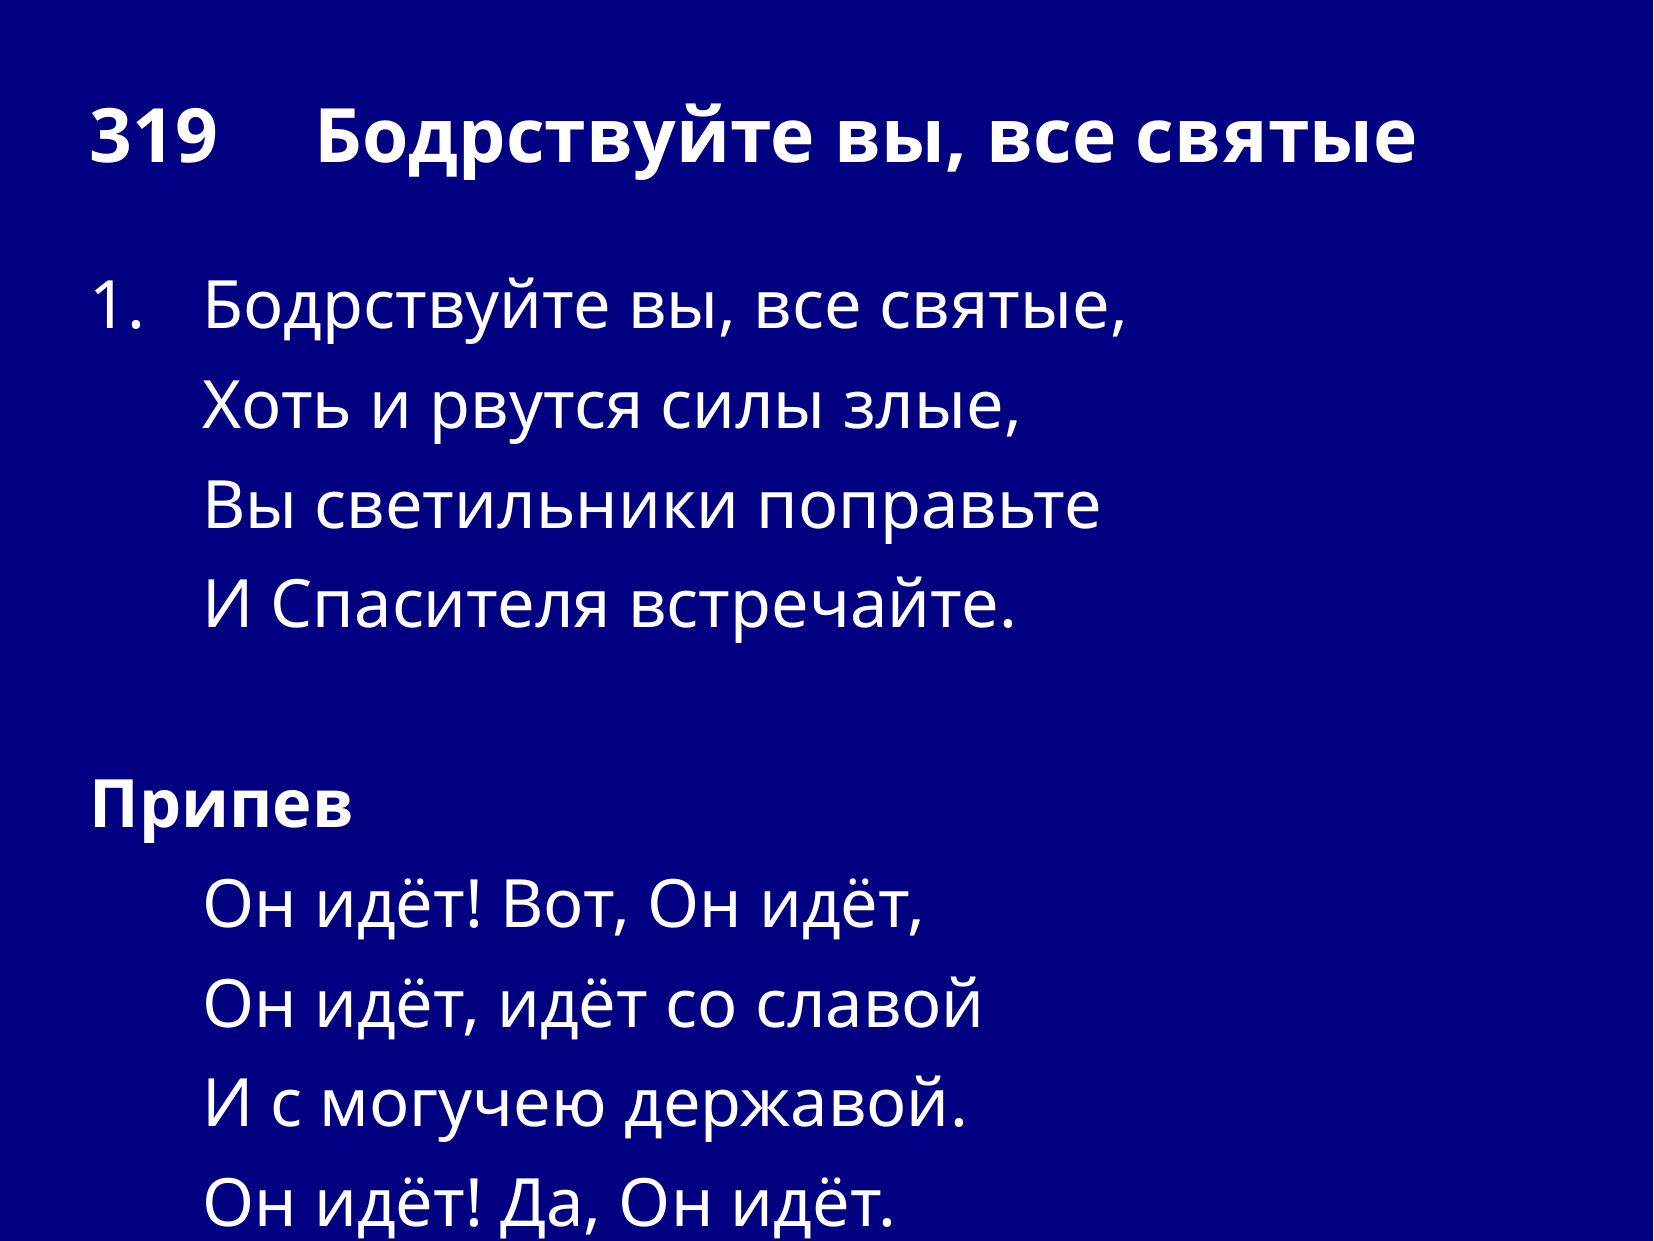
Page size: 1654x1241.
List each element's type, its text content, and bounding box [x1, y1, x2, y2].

text_box 1. Бодрствуйте вы, все святые, Хоть и рвутся силы злые, Вы светильники поправьте И Спасителя встречайте. Припев Он идёт! Вот, Он идёт, Он идёт, идёт со славой И с могучею державой. Он идёт! Да, Он идёт. [75, 188, 1576, 1163]
text_box 319 Бодрствуйте вы, все святые [75, 75, 1576, 188]
